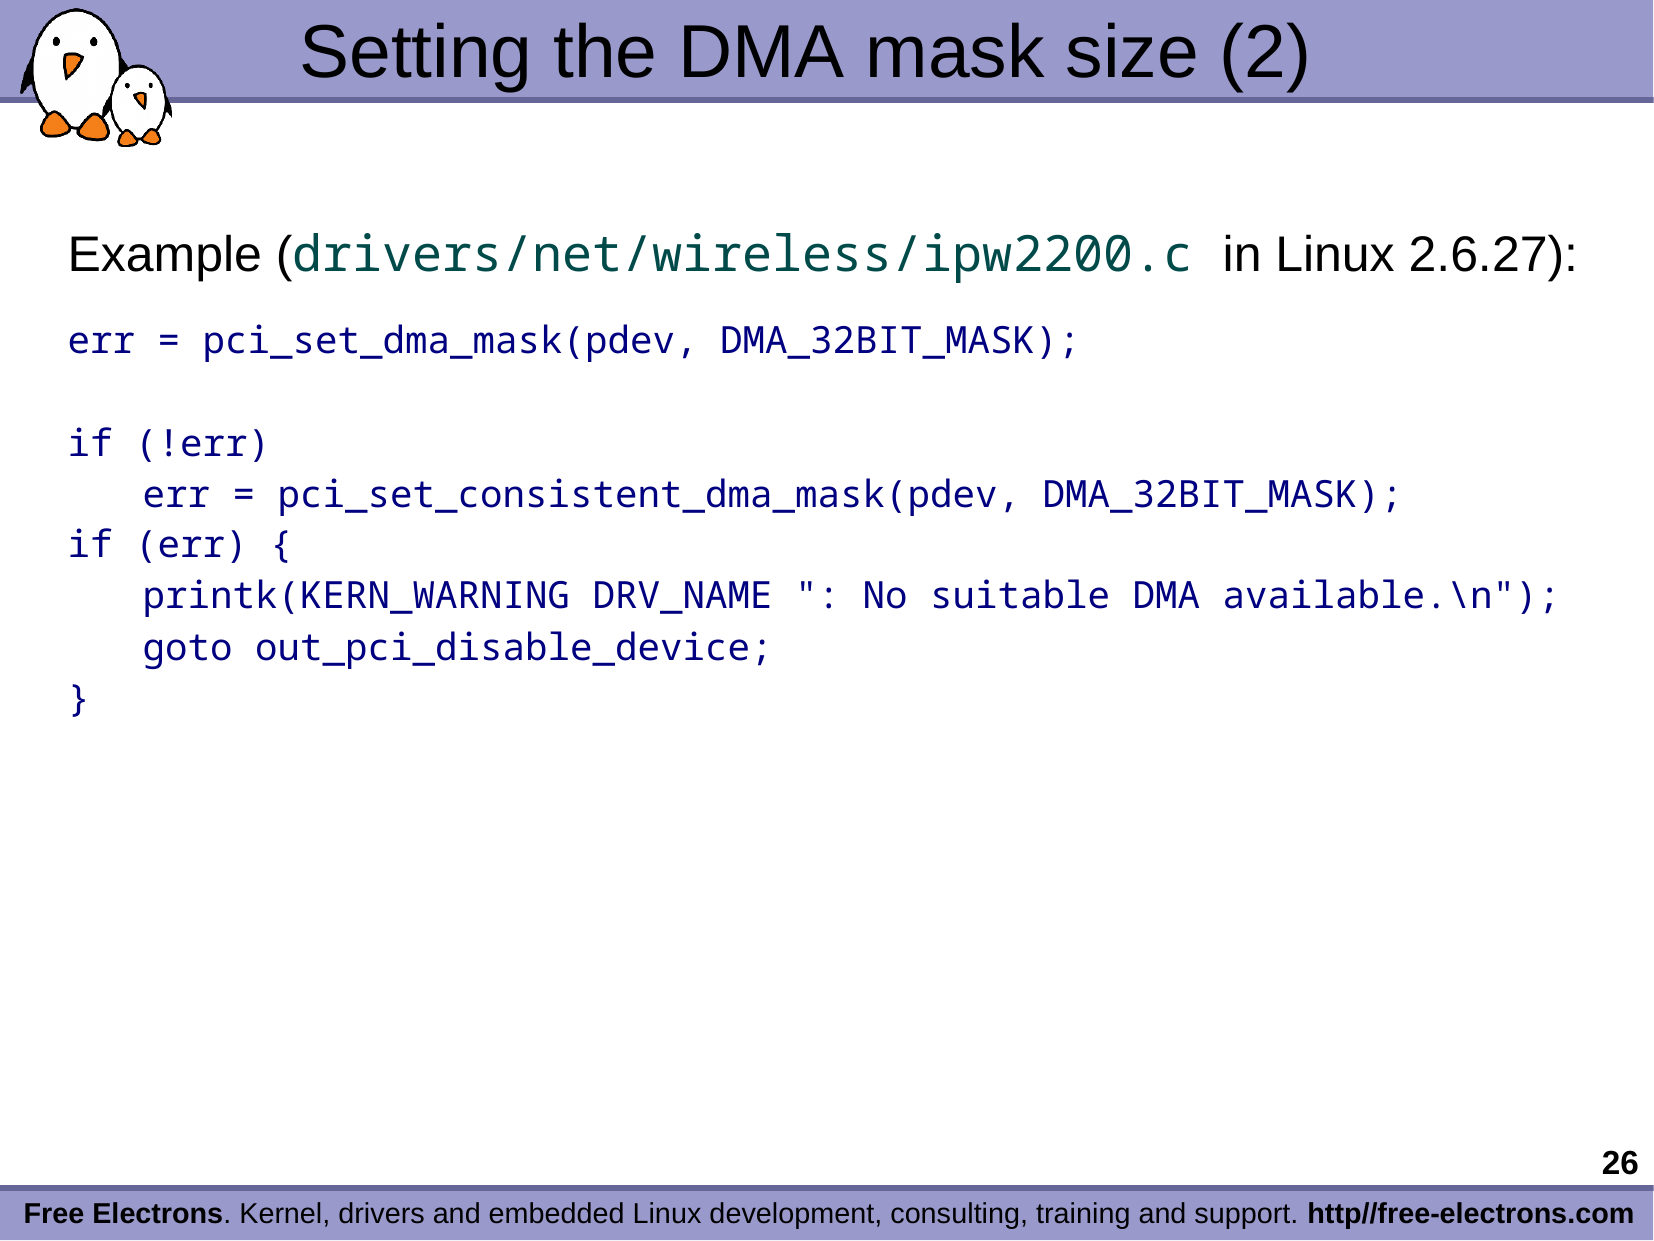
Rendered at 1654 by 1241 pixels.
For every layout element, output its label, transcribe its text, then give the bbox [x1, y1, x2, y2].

picture [20, 8, 172, 147]
list Example (drivers/net/wireless/ipw2200.c in Linux 2.6.27): err = pci_set_dma_mask(pdev, DMA_32BIT_MASK); if (!err) err = pci_set_consistent_dma_mask(pdev, DMA_32BIT_MASK); if (err) { printk(KERN_WARNING DRV_NAME ": No suitable DMA available.\n"); goto out_pci_disable_device; } [50, 218, 1621, 1069]
title Setting the DMA mask size (2) [60, 0, 1551, 104]
